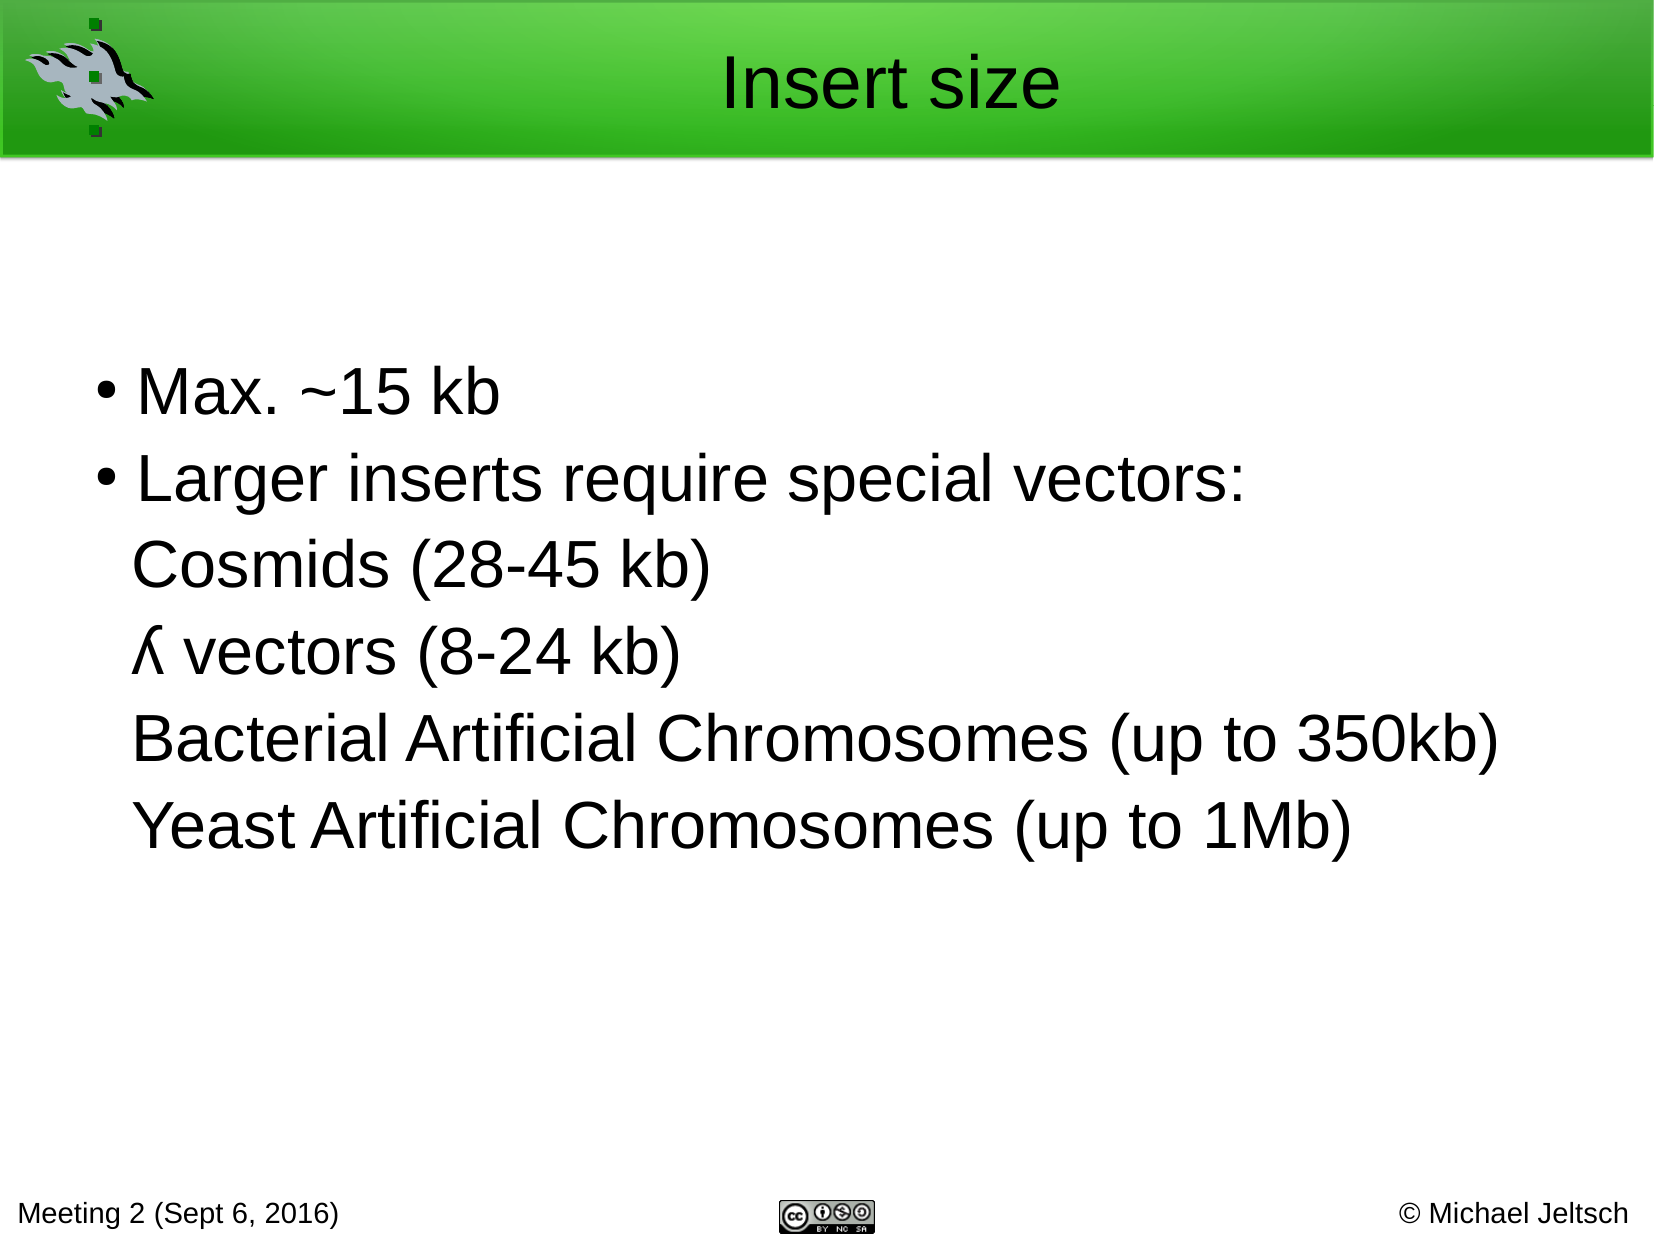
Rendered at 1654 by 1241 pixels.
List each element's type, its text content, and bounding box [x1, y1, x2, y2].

title Insert size [472, 11, 1312, 154]
subtitle Max. ~15 kb Larger inserts require special vectors: Cosmids (28-45 kb) ʎ vectors (8-24 kb) Bacterial Artificial Chromosomes (up to 350kb) Yeast Artificial Chromosomes (up to 1Mb) [94, 248, 1548, 968]
picture [779, 1200, 875, 1234]
